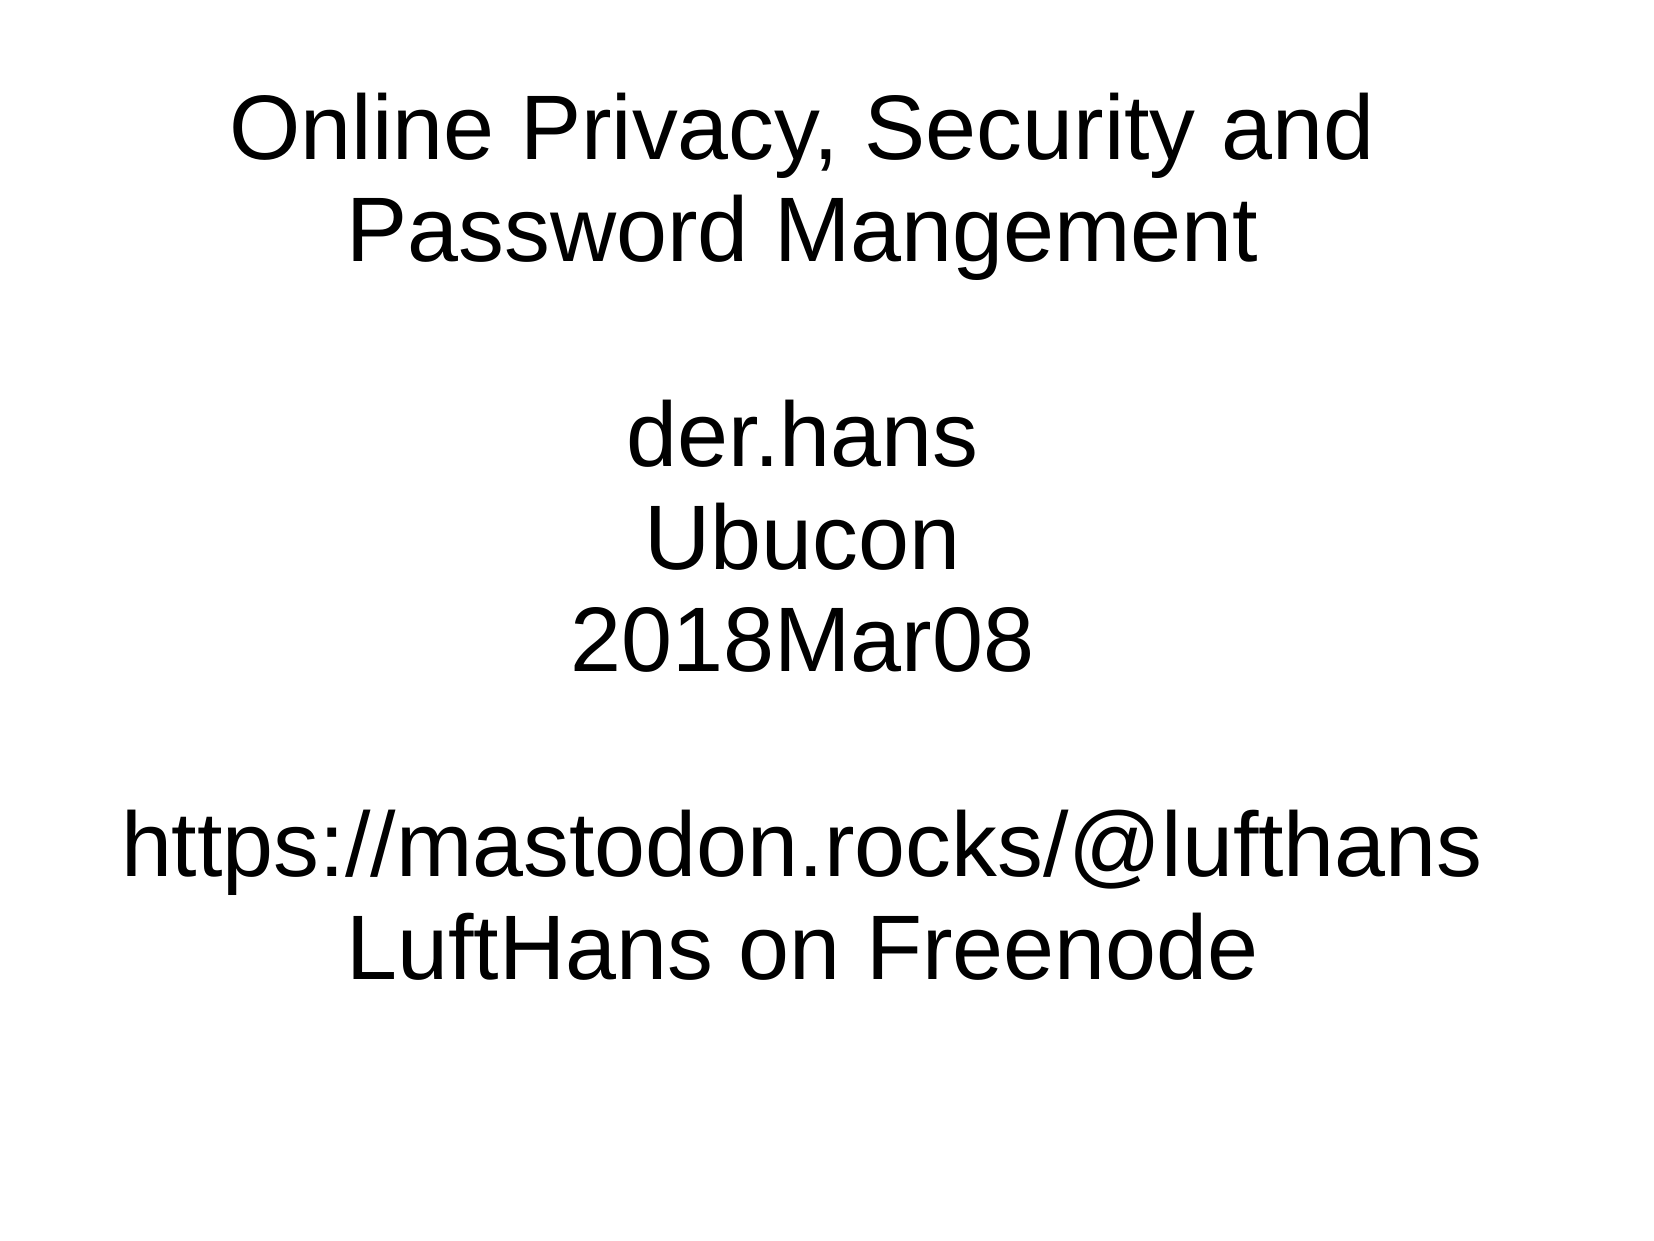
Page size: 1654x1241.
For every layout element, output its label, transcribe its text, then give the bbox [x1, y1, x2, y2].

title Online Privacy, Security and Password Mangement der.hans Ubucon 2018Mar08 https://mastodon.rocks/@lufthans LuftHans on Freenode [59, 76, 1547, 999]
